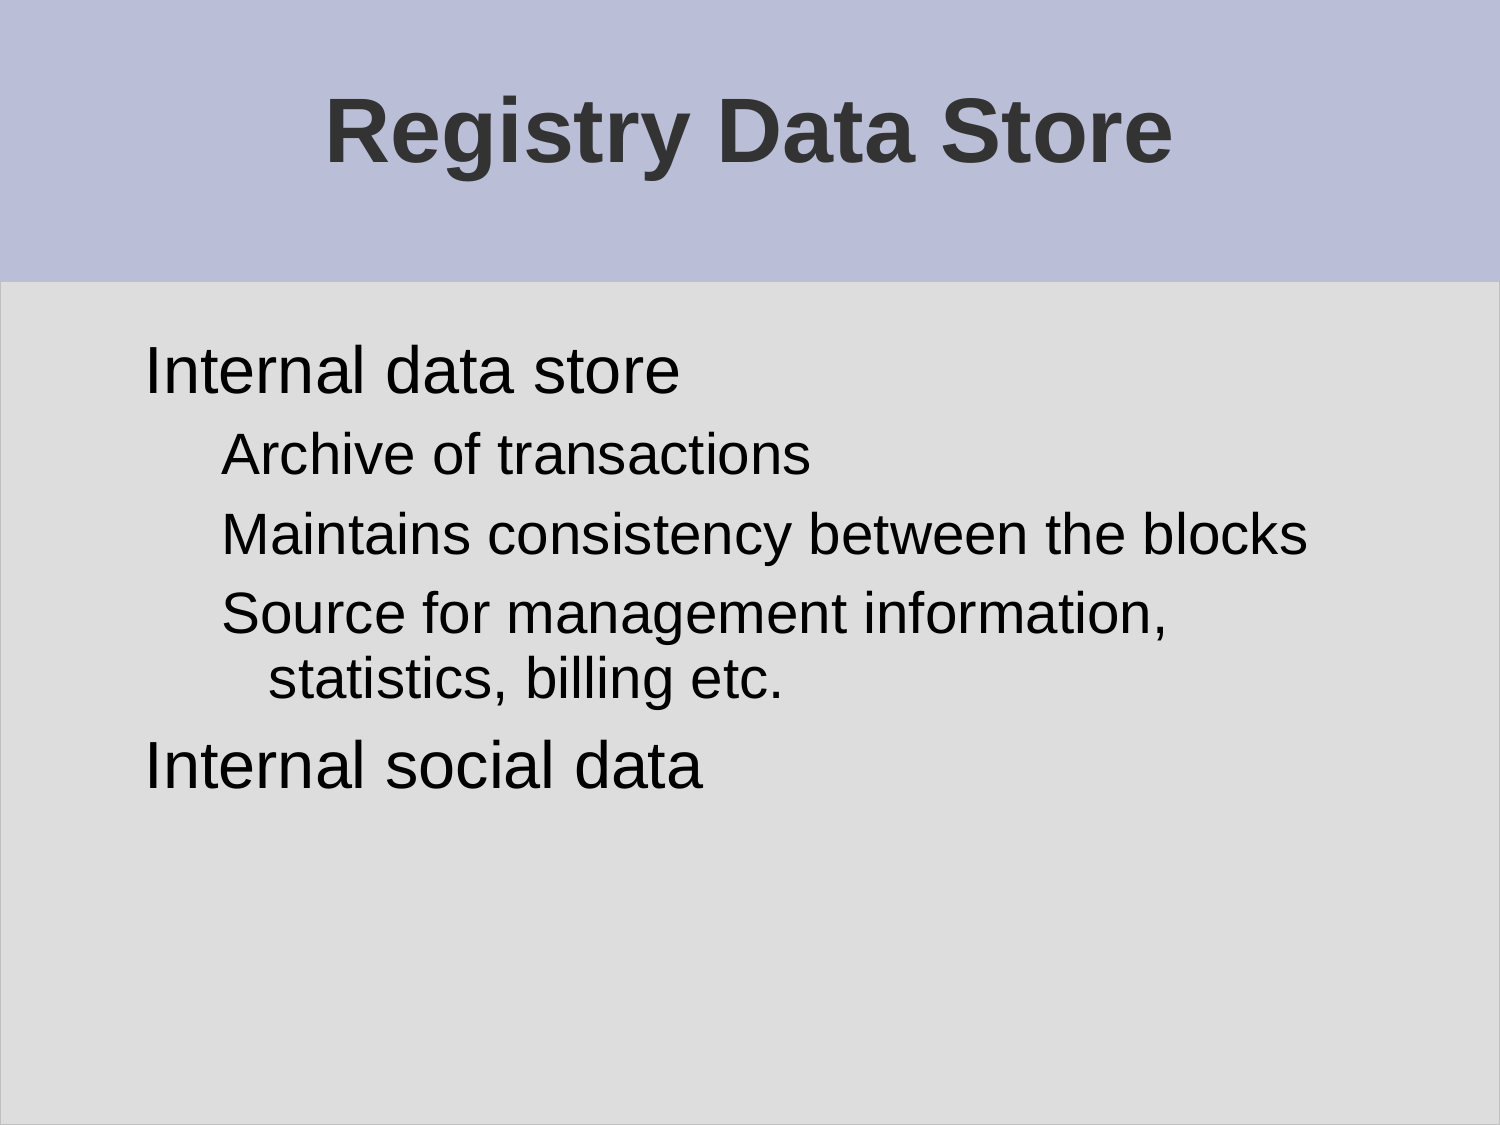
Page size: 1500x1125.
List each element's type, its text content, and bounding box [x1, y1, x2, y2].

title Registry Data Store [112, 37, 1388, 225]
list Internal data store Archive of transactions Maintains consistency between the blocks Source for management information, statistics, billing etc. Internal social data [112, 324, 1388, 1001]
